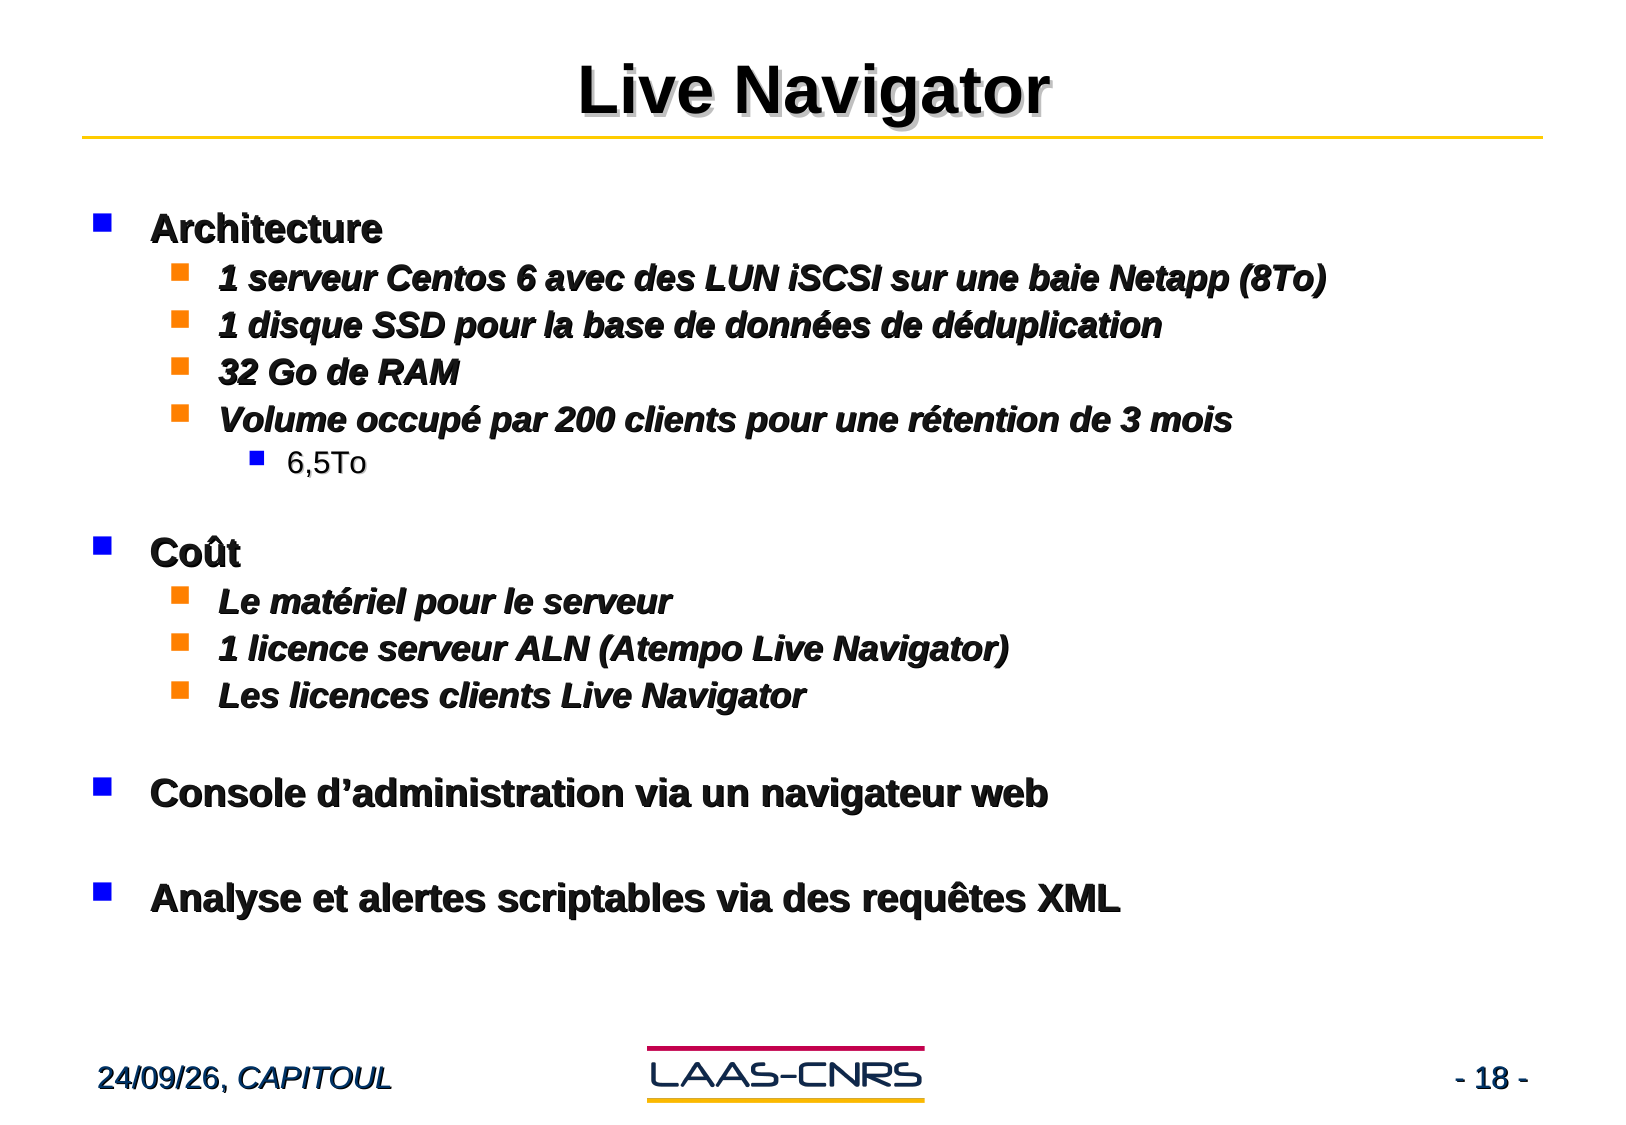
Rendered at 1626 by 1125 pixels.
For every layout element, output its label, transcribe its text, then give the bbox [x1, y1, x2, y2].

text_box - <number> - [1164, 1024, 1544, 1103]
picture [647, 1046, 925, 1109]
text_box 24/04/14, CAPITOUL [81, 1024, 461, 1103]
list Architecture 1 serveur Centos 6 avec des LUN iSCSI sur une baie Netapp (8To) 1 disque SSD pour la base de données de déduplication 32 Go de RAM Volume occupé par 200 clients pour une rétention de 3 mois 6,5To Coût Le matériel pour le serveur 1 licence serveur ALN (Atempo Live Navigator) Les licences clients Live Navigator Console d’administration via un navigateur web Analyse et alertes scriptables via des requêtes XML [74, 199, 1538, 980]
title Live Navigator [83, 0, 1546, 173]
